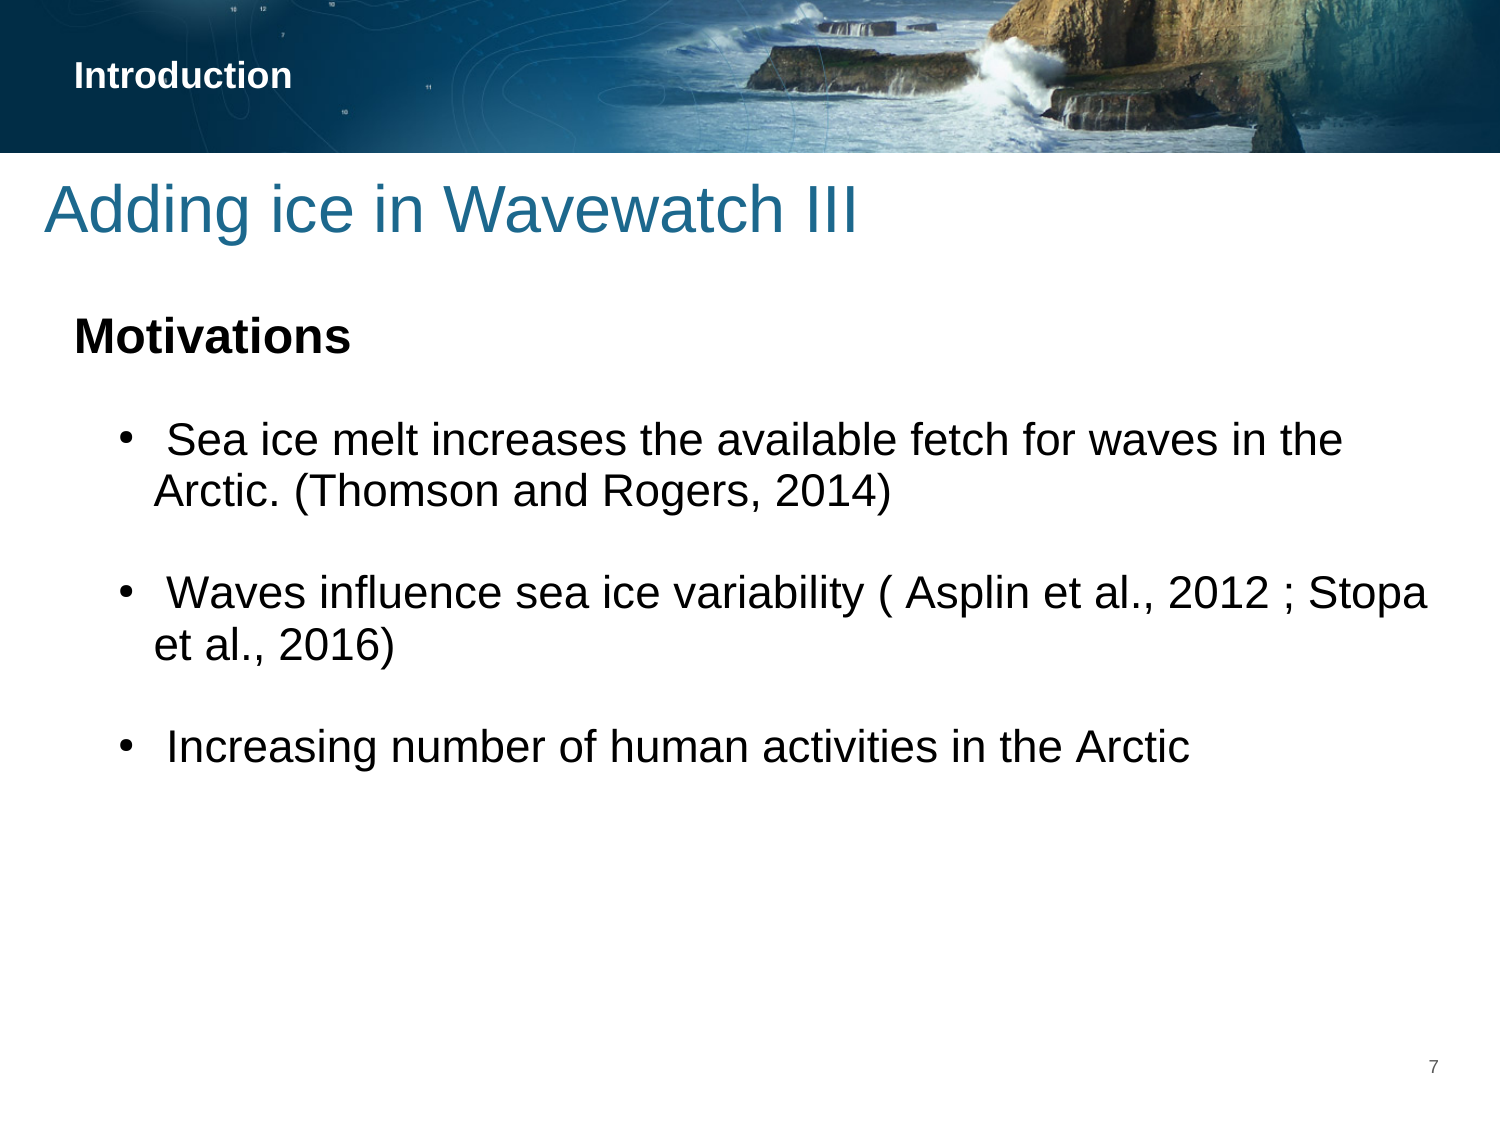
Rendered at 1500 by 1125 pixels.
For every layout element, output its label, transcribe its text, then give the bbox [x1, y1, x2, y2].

text_box Motivations [59, 293, 562, 414]
picture [0, 0, 1500, 153]
title Introduction [59, 29, 355, 119]
text_box Sea ice melt increases the available fetch for waves in the Arctic. (Thomson and Rogers, 2014) Waves influence sea ice variability ( Asplin et al., 2012 ; Stopa et al., 2016) Increasing number of human activities in the Arctic [118, 413, 1477, 875]
title Adding ice in Wavewatch III [29, 118, 1214, 294]
